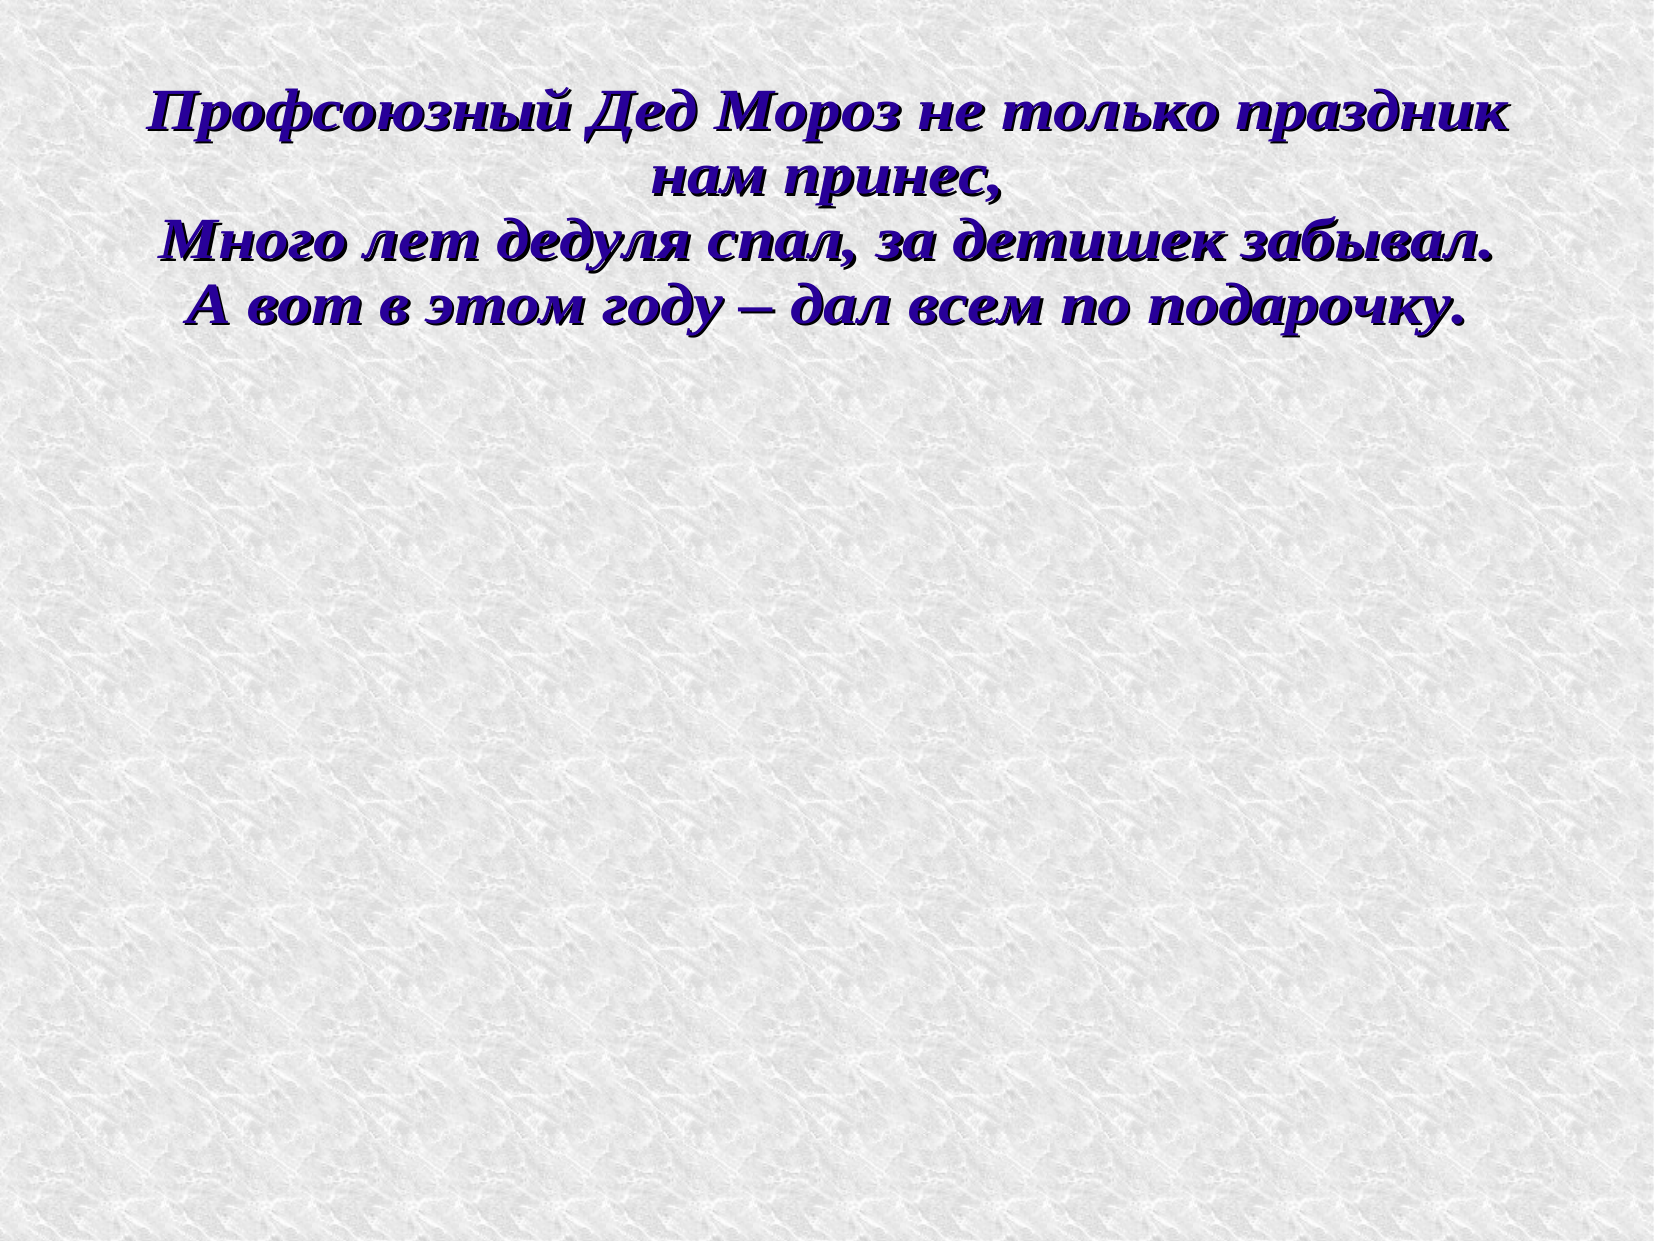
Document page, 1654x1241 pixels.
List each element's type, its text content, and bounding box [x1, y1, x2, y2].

picture [0, 0, 1654, 1241]
title Профсоюзный Дед Мороз не только праздник нам принес, Много лет дедуля спал, за детишек забывал. А вот в этом году – дал всем по подарочку. [121, 76, 1534, 337]
